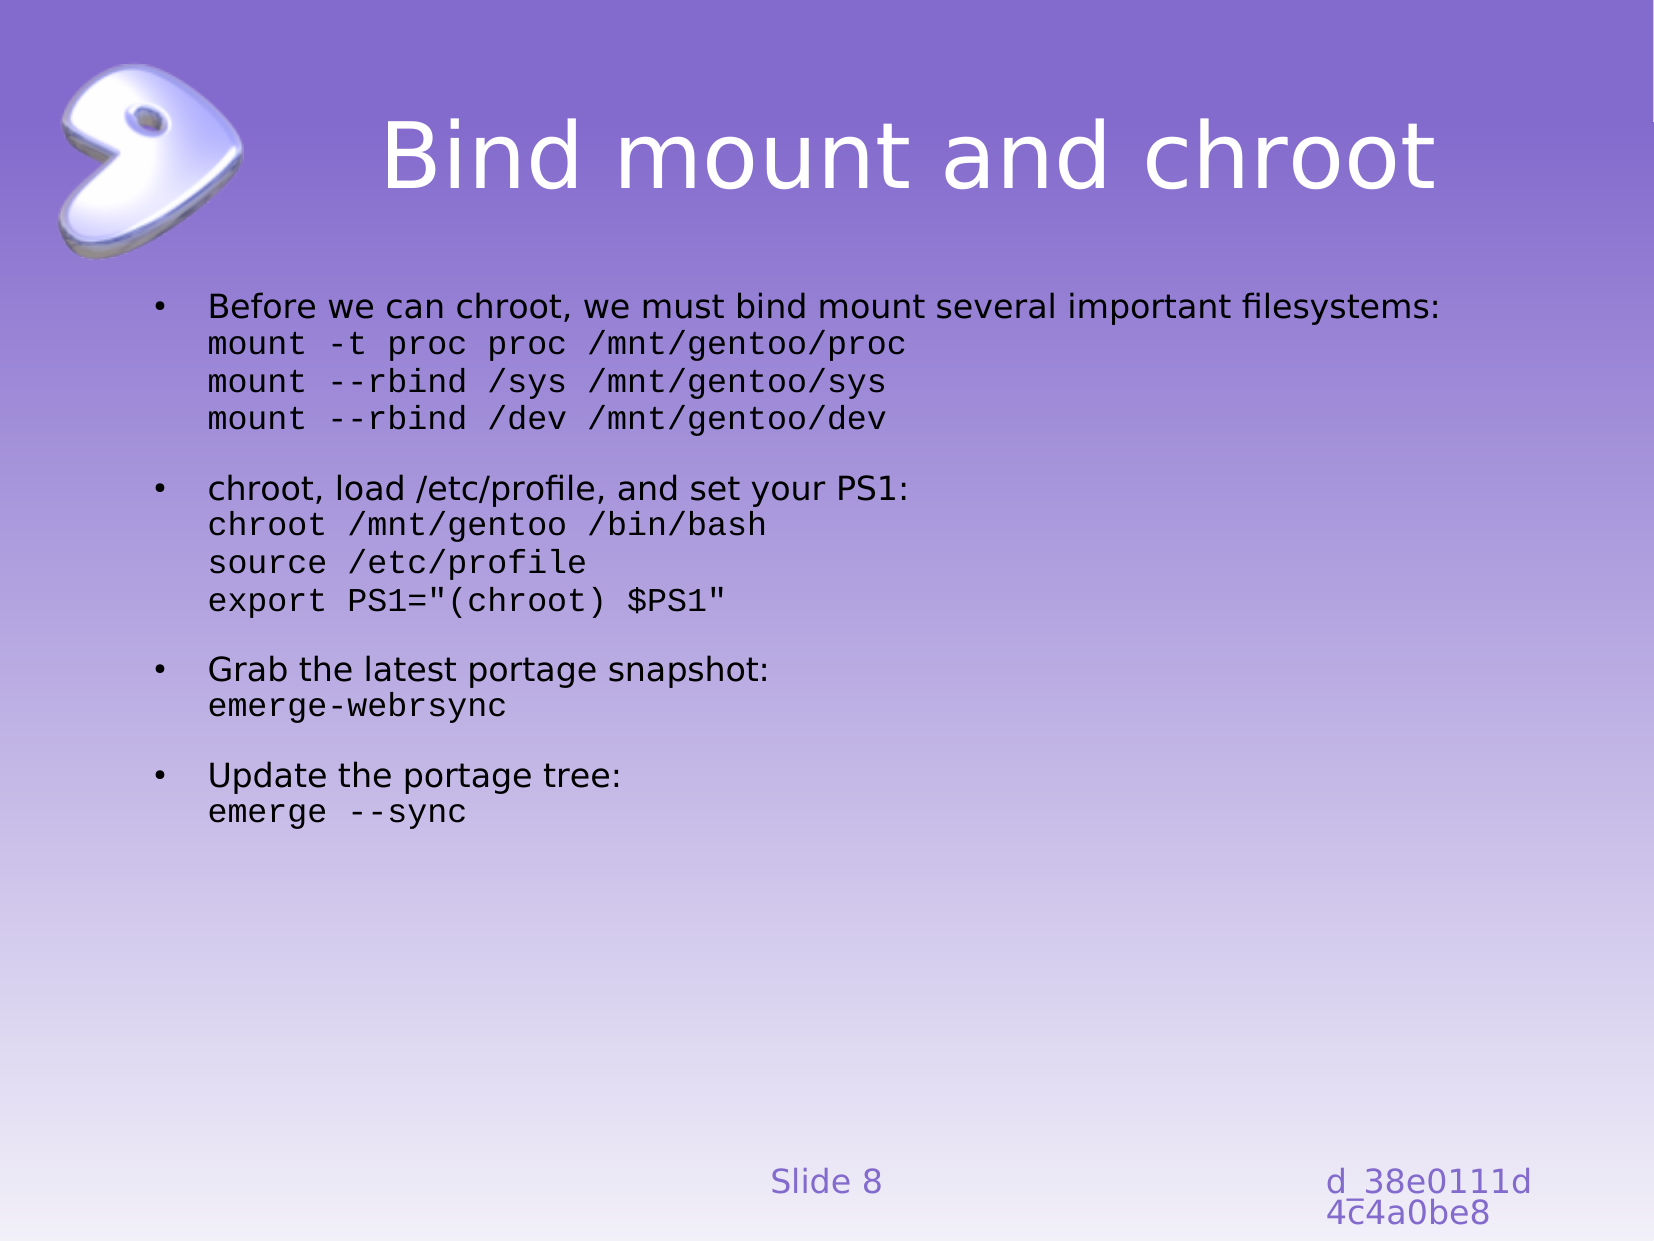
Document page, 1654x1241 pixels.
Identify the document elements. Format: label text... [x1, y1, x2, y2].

title Bind mount and chroot [288, 44, 1531, 268]
picture [49, 61, 248, 266]
list Before we can chroot, we must bind mount several important filesystems: mount -t proc proc /mnt/gentoo/proc mount --rbind /sys /mnt/gentoo/sys mount --rbind /dev /mnt/gentoo/dev chroot, load /etc/profile, and set your PS1: chroot /mnt/gentoo /bin/bash source /etc/profile export PS1="(chroot) $PS1" Grab the latest portage snapshot: emerge-webrsync Update the portage tree: emerge --sync [136, 288, 1549, 1241]
